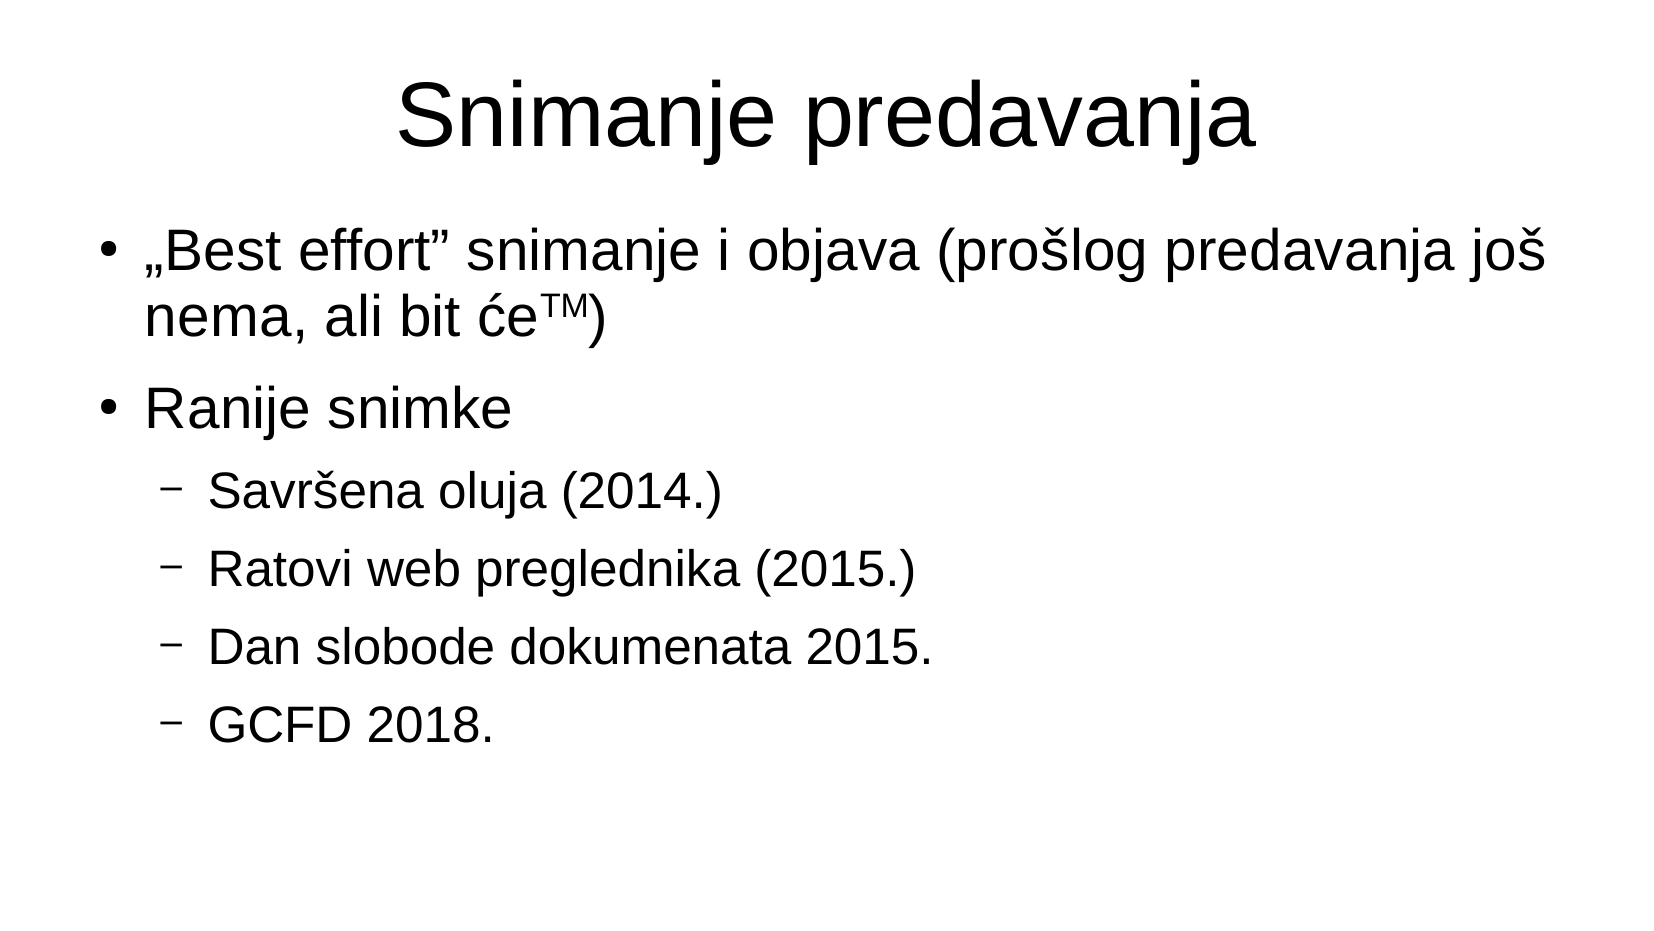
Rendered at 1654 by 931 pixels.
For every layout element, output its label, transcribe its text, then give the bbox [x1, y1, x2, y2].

list „Best effort” snimanje i objava (prošlog predavanja još nema, ali bit ćeTM) Ranije snimke Savršena oluja (2014.) Ratovi web preglednika (2015.) Dan slobode dokumenata 2015. GCFD 2018. [82, 217, 1571, 758]
title Snimanje predavanja [82, 37, 1571, 193]
